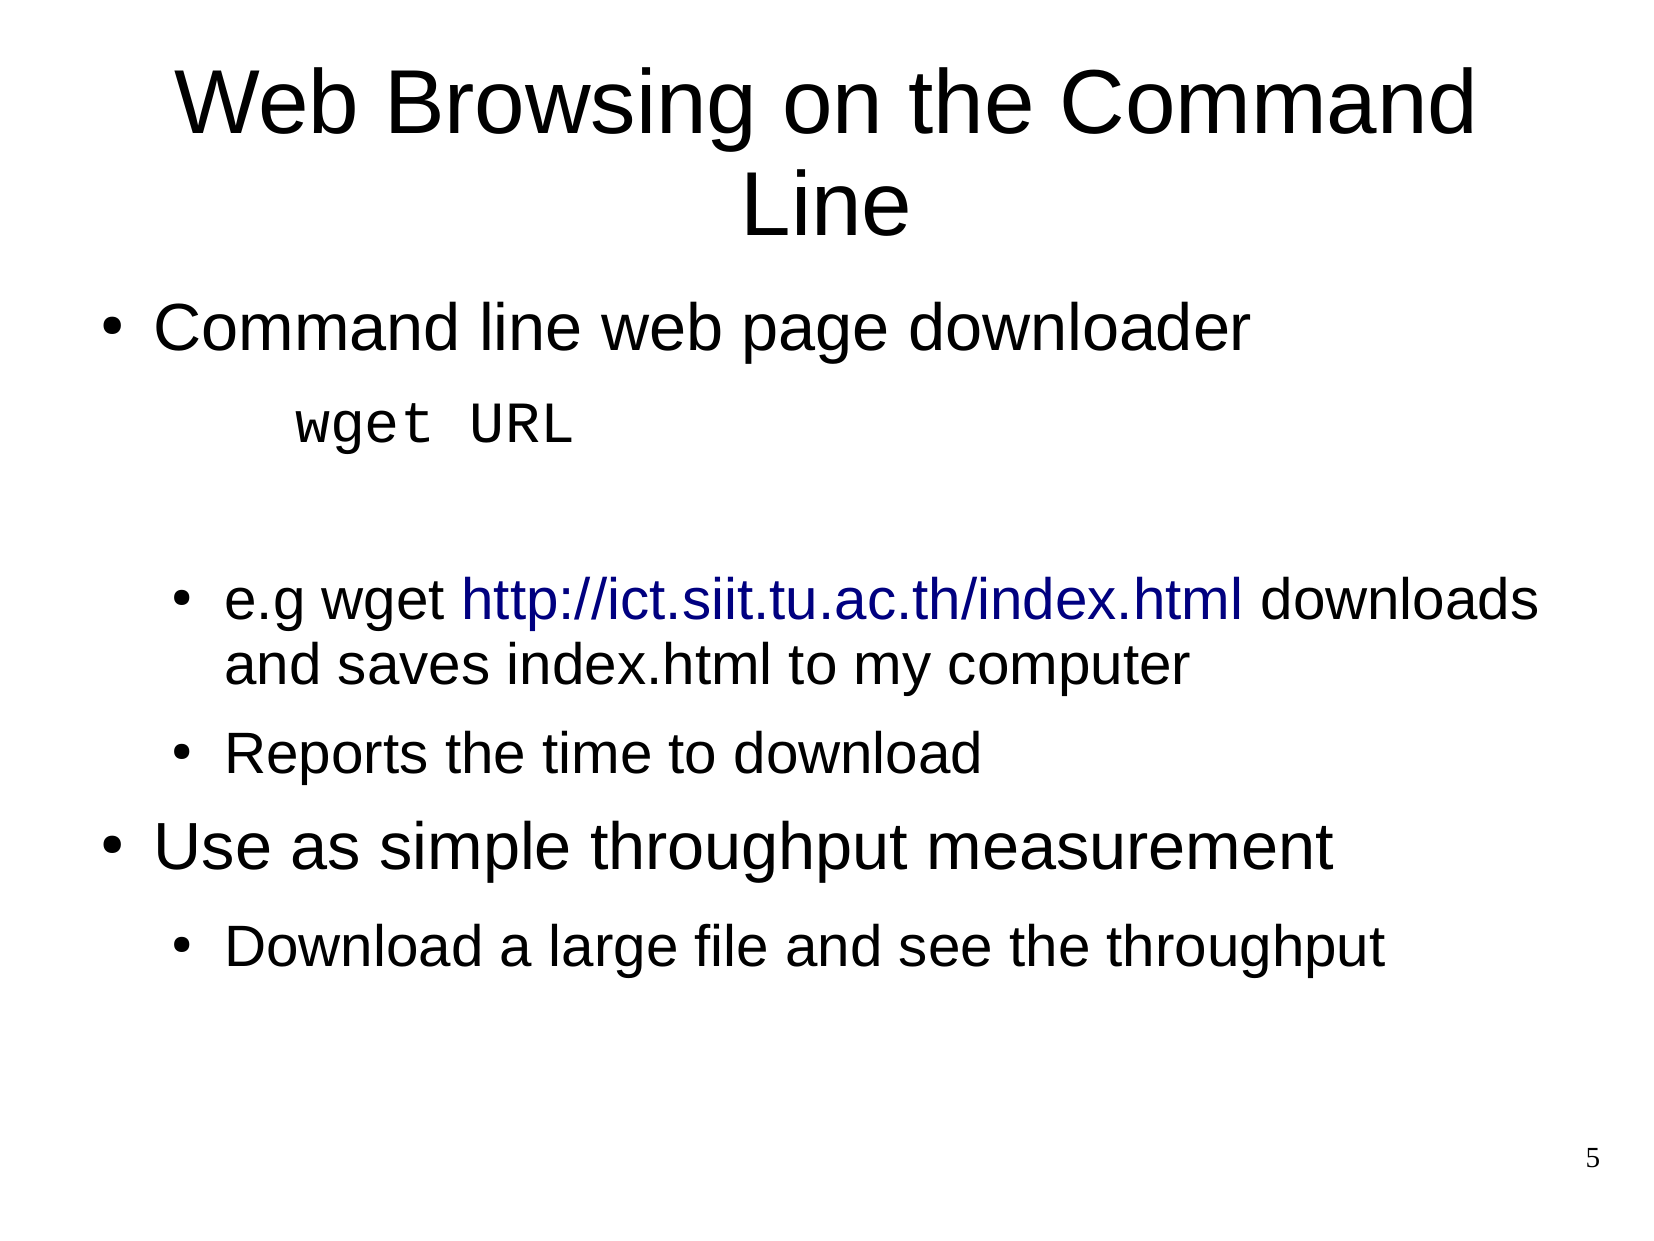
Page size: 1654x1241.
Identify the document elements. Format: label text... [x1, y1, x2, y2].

list Command line web page downloader wget URL e.g wget http://ict.siit.tu.ac.th/index.html downloads and saves index.html to my computer Reports the time to download Use as simple throughput measurement Download a large file and see the throughput [82, 290, 1571, 1010]
title Web Browsing on the Command Line [82, 49, 1571, 257]
